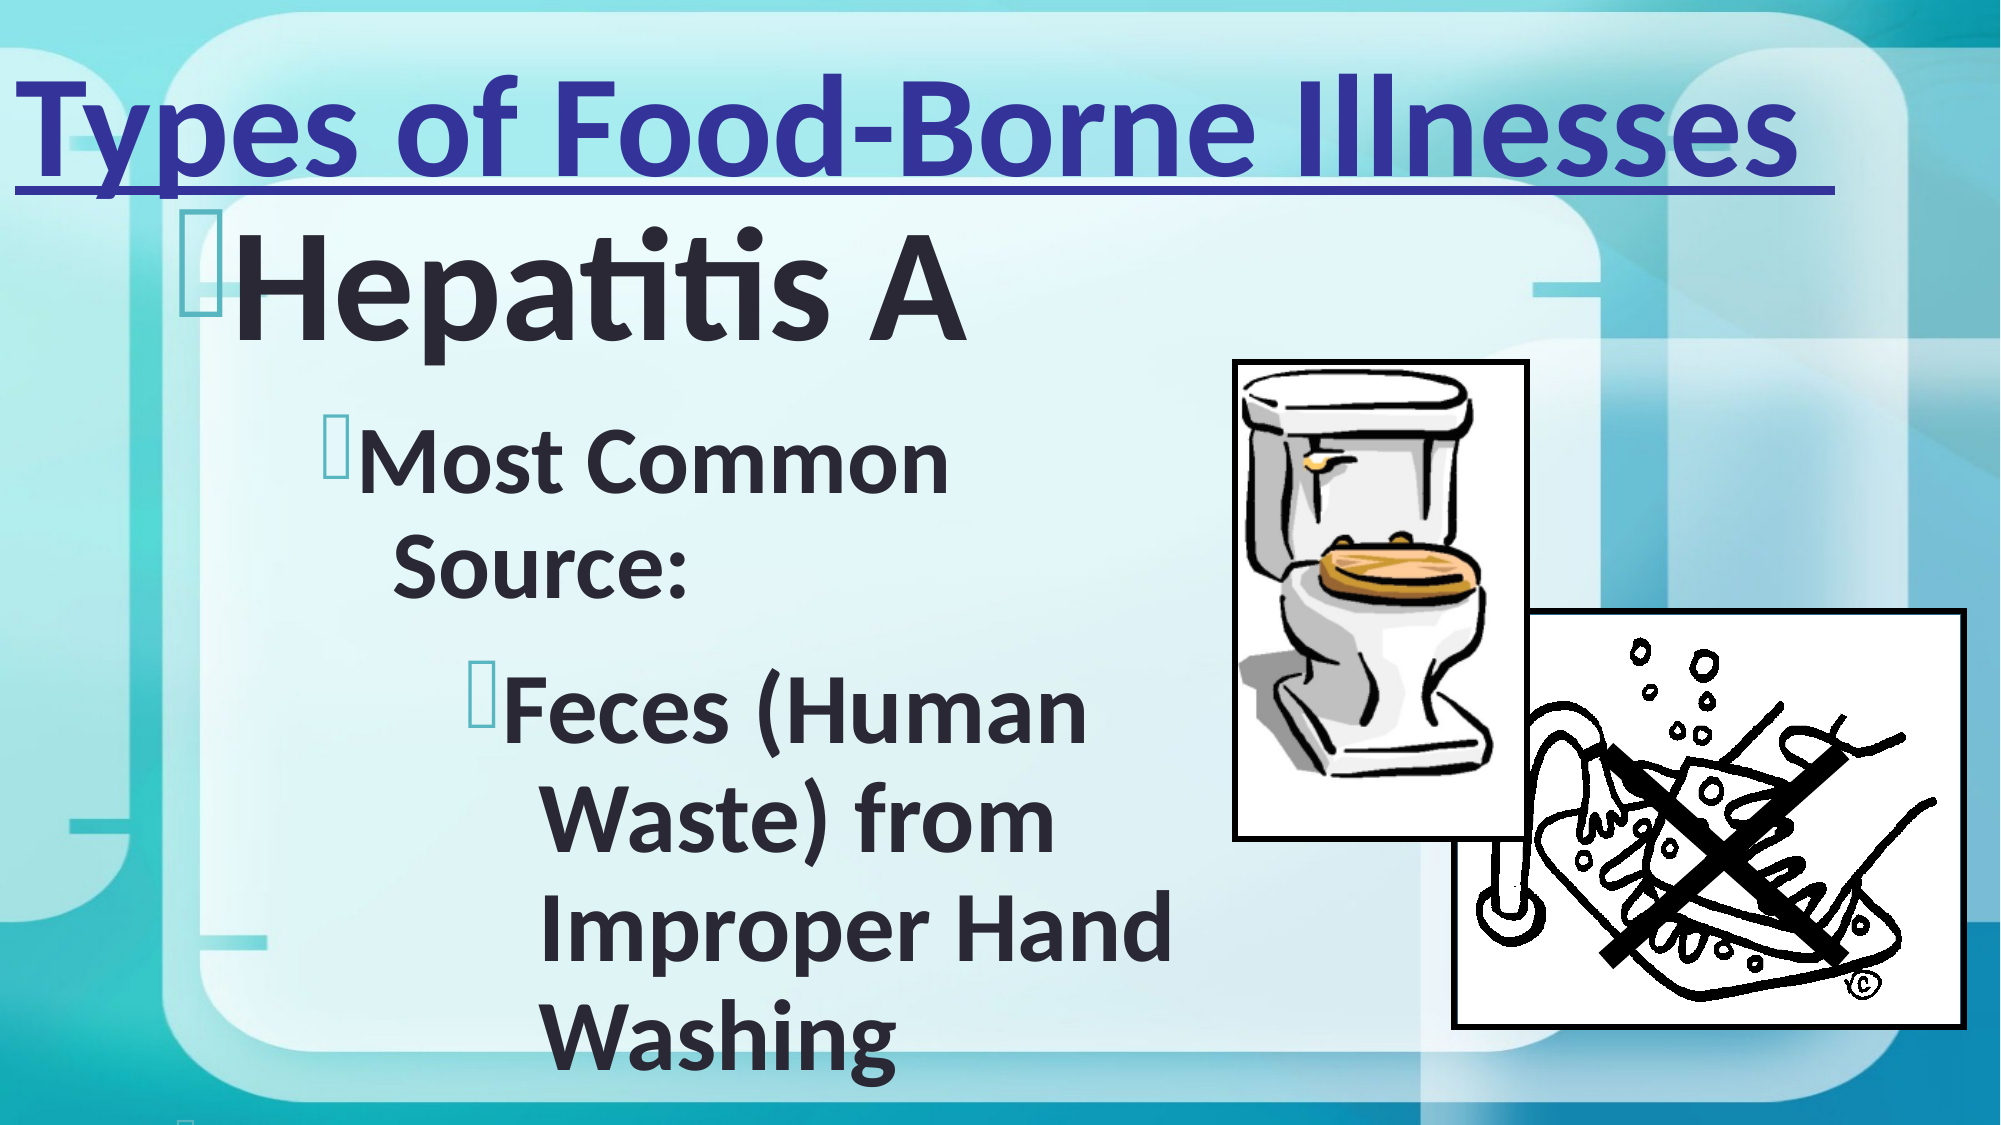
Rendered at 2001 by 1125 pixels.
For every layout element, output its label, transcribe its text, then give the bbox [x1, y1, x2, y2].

picture [1457, 614, 1961, 1024]
picture [1238, 365, 1524, 836]
list Hepatitis A Most Common Source: Feces (Human Waste) from Improper Hand Washing [159, 214, 1282, 1109]
text_box [1600, 744, 1848, 968]
title Types of Food-Borne Illnesses [0, 0, 2000, 214]
